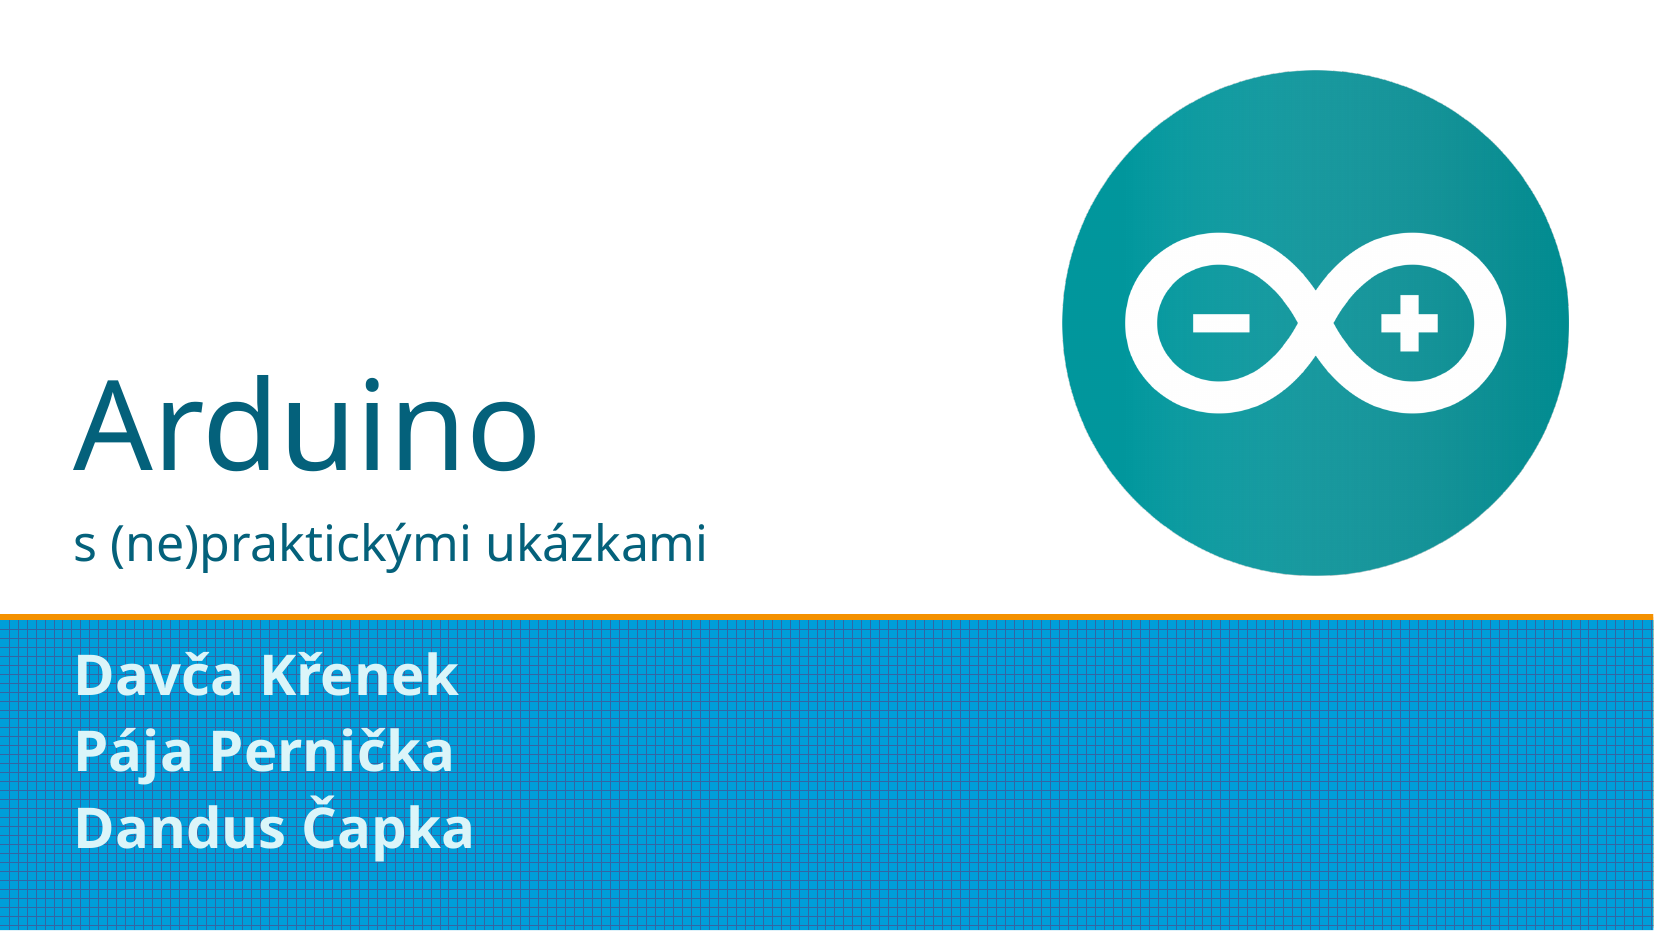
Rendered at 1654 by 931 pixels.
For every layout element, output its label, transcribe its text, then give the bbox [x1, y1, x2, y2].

subtitle Davča Křenek Pája Pernička Dandus Čapka [73, 634, 1551, 866]
picture [1062, 70, 1569, 576]
title Arduino s (ne)praktickými ukázkami [73, 44, 1551, 576]
